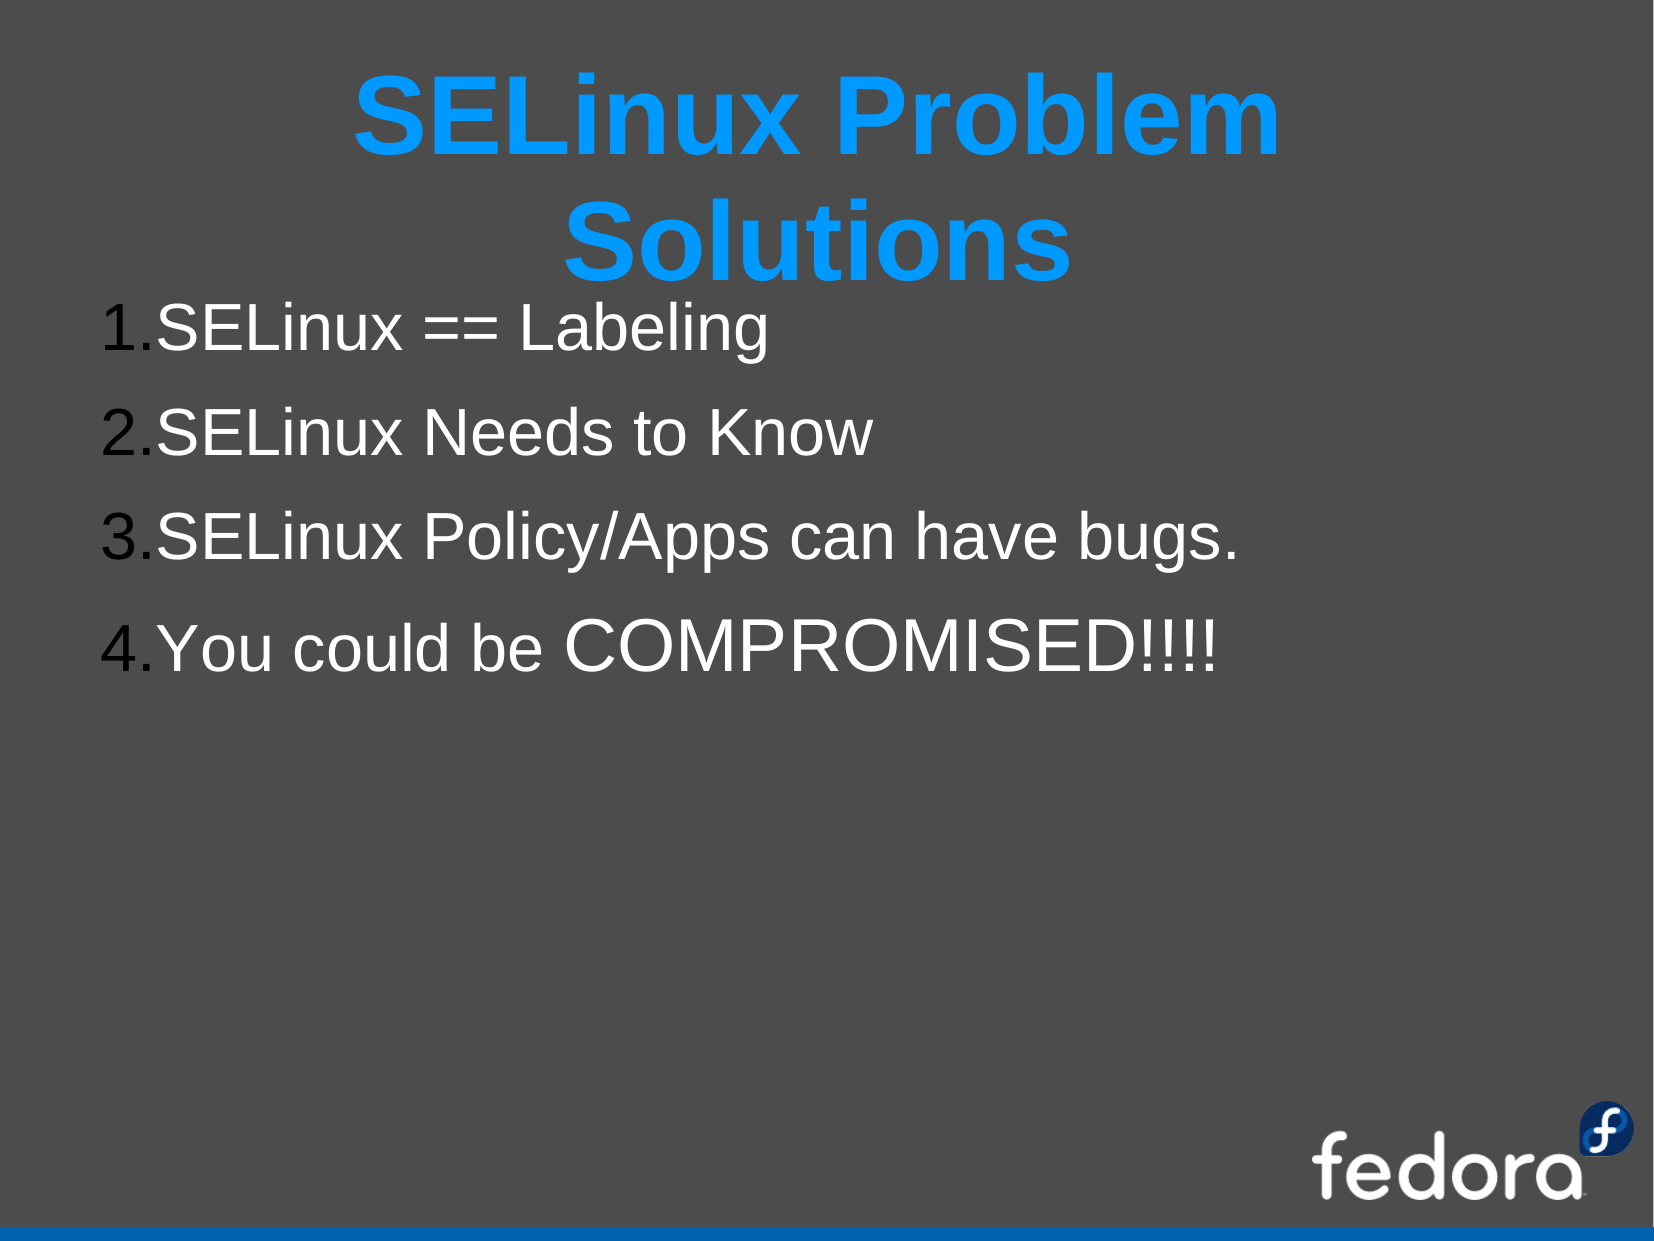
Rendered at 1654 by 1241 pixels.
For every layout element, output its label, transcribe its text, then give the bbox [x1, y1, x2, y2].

list SELinux == Labeling SELinux Needs to Know SELinux Policy/Apps can have bugs. You could be COMPROMISED!!!! [82, 290, 1571, 1094]
title SELinux Problem Solutions [112, 52, 1525, 290]
picture [1312, 1101, 1634, 1200]
